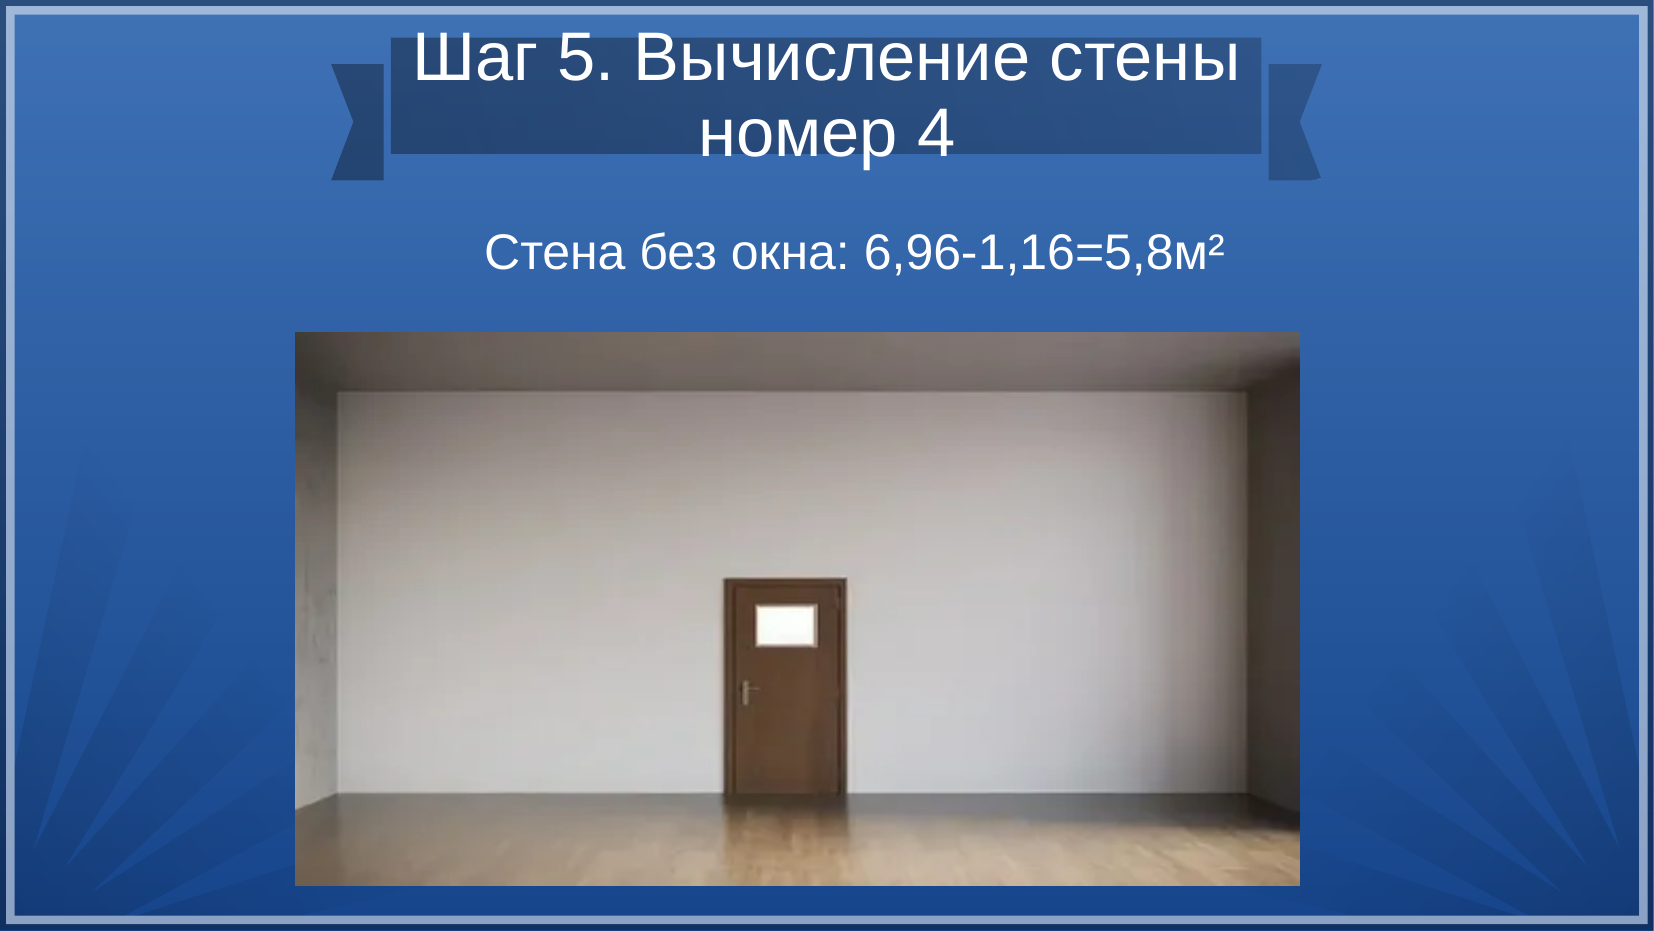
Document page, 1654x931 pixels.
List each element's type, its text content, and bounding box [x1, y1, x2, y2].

picture [295, 332, 1300, 886]
title Шаг 5. Вычисление стены номер 4 [389, 17, 1264, 172]
list Стена без окна: 6,96-1,16=5,8м² [413, 224, 1247, 296]
